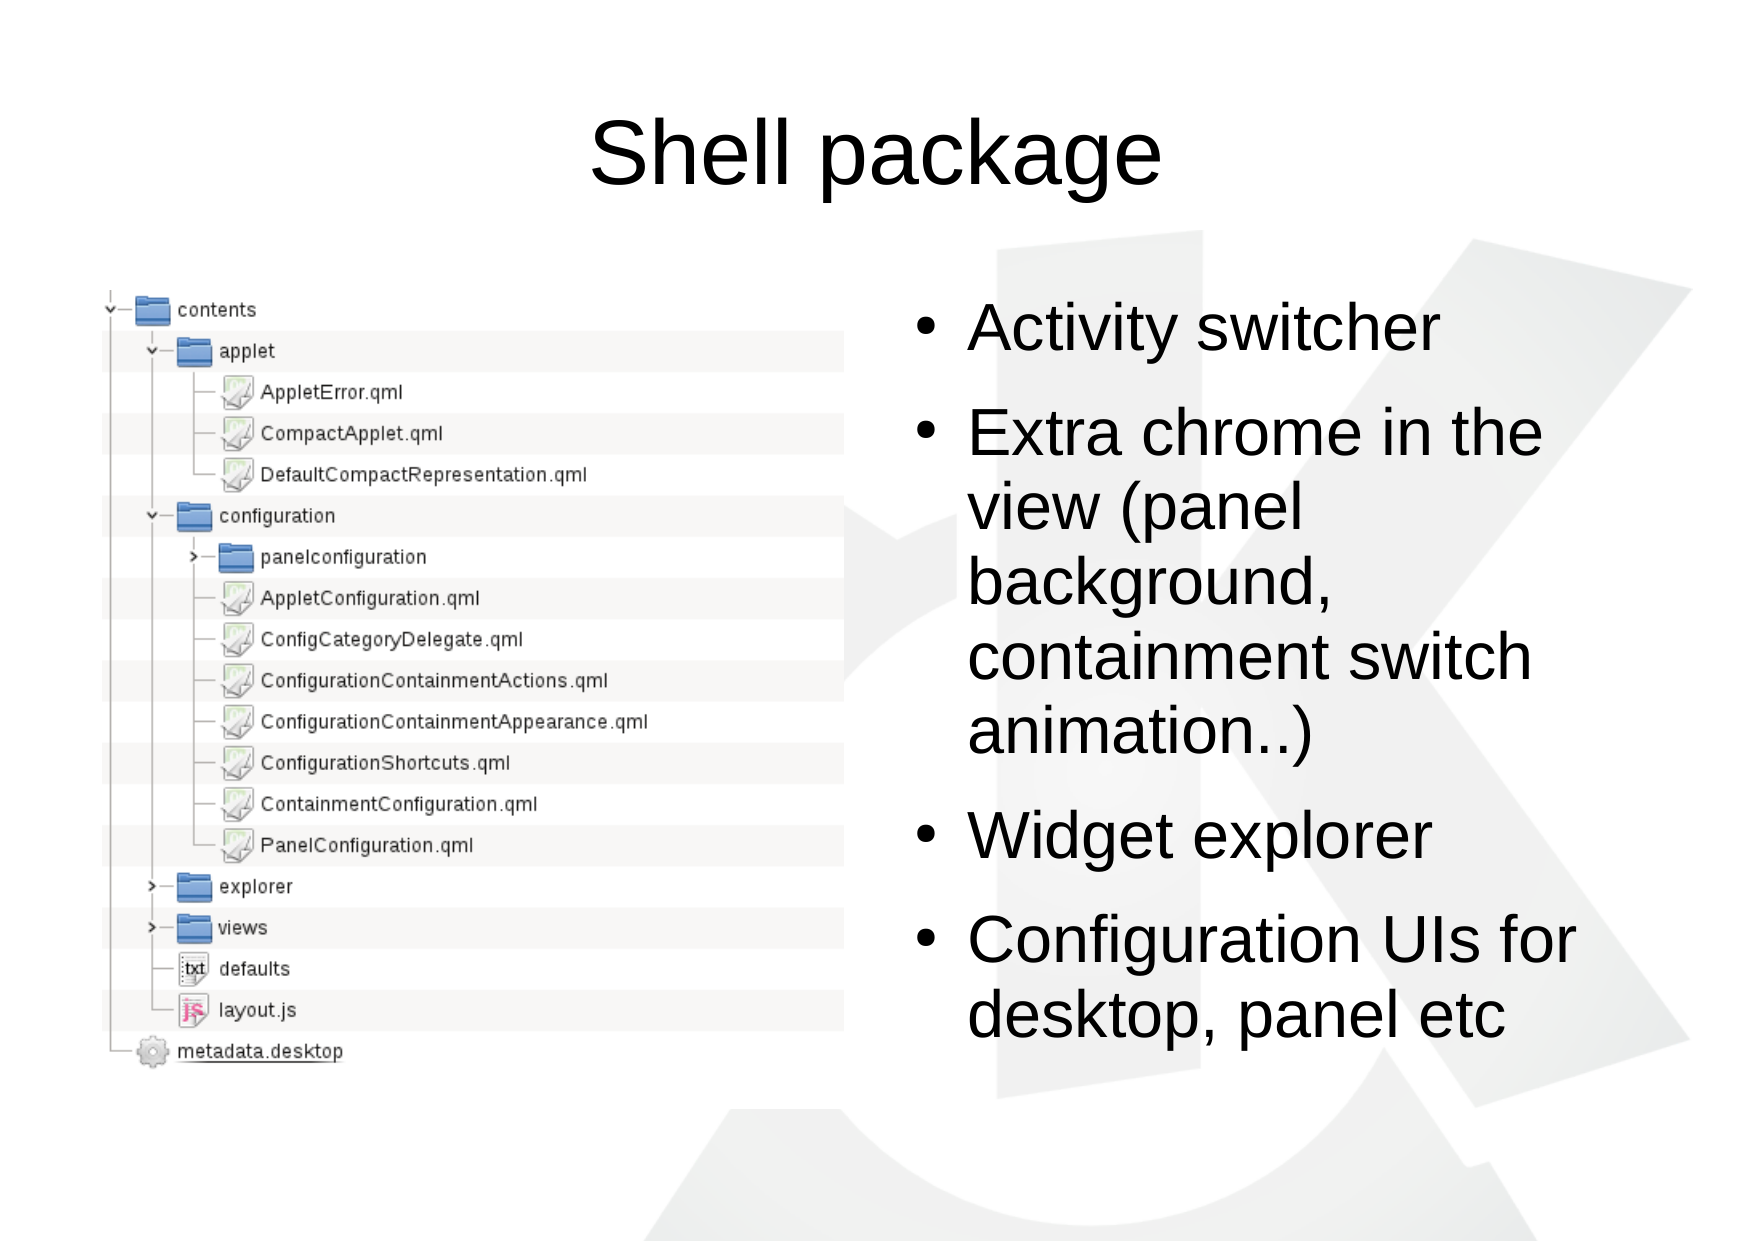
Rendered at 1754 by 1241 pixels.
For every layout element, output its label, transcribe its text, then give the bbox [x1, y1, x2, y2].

title Shell package [87, 49, 1667, 257]
picture [102, 230, 1693, 1241]
list Activity switcher Extra chrome in the view (panel background, containment switch animation..) Widget explorer Configuration UIs for desktop, panel etc [896, 290, 1667, 1109]
